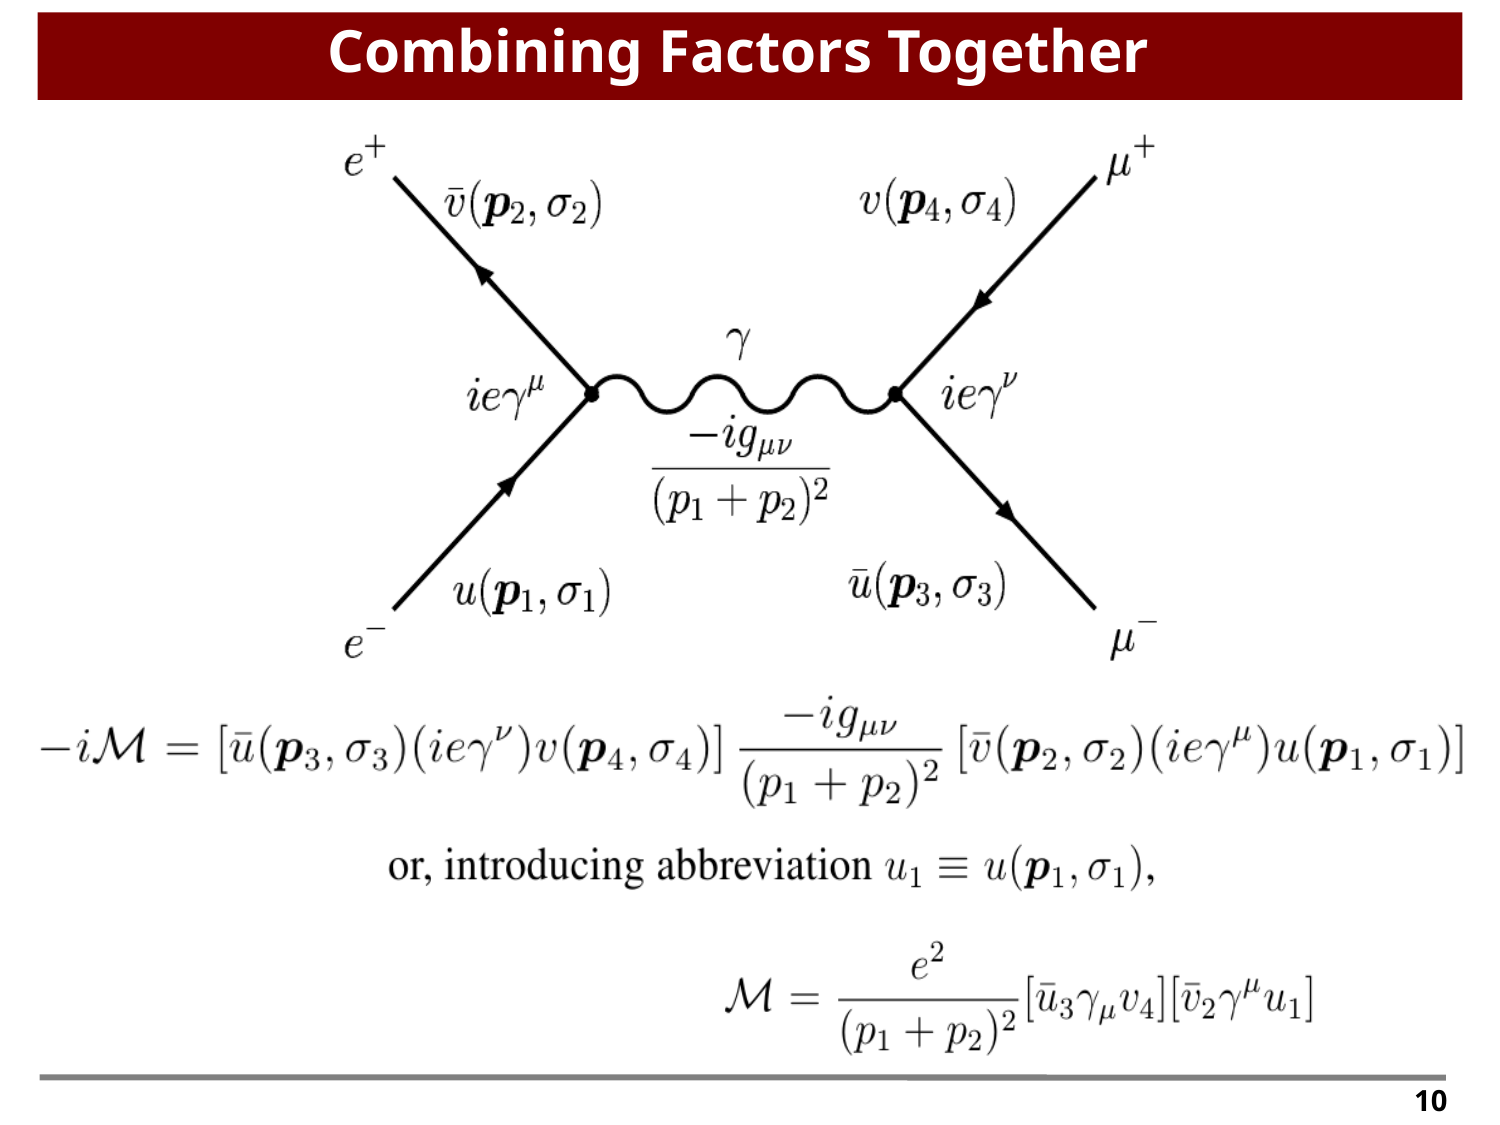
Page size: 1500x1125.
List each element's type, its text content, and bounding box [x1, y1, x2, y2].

title Combining Factors Together [132, 12, 1345, 96]
picture [375, 837, 1321, 1066]
picture [18, 113, 1483, 816]
